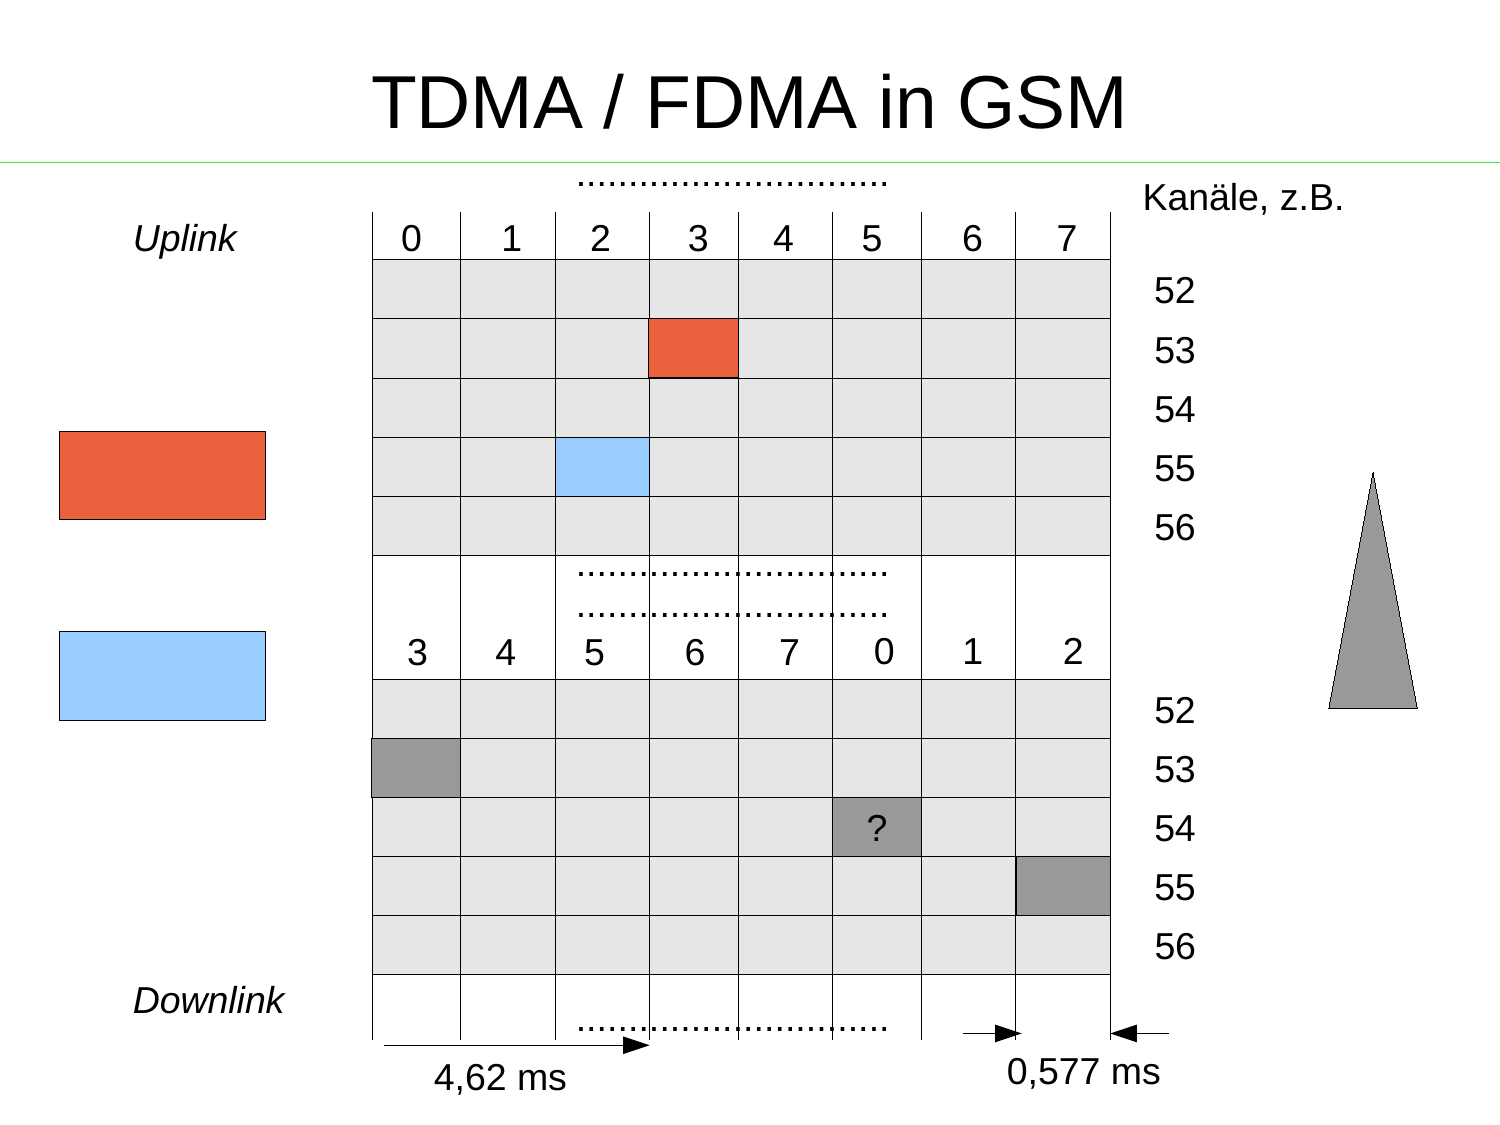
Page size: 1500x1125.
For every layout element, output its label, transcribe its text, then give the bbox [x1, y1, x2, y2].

text_box 1 [947, 619, 998, 680]
text_box 0 [386, 206, 437, 267]
text_box [833, 857, 921, 975]
text_box [1016, 259, 1110, 556]
text_box [922, 679, 1015, 975]
text_box 2 [1048, 619, 1099, 680]
text_box [739, 679, 832, 975]
text_box 55 [1139, 436, 1211, 495]
text_box 54 [1139, 796, 1211, 855]
text_box 5 [846, 206, 898, 267]
text_box [833, 679, 921, 797]
text_box 54 [1139, 377, 1211, 436]
text_box 3 [673, 206, 724, 267]
text_box Downlink [118, 968, 300, 1029]
text_box 3 [392, 620, 443, 681]
text_box [1328, 472, 1418, 709]
text_box 4 [480, 620, 532, 680]
text_box .............................. [561, 592, 649, 633]
text_box 6 [669, 620, 721, 681]
text_box Uplink [118, 206, 252, 267]
text_box Kanäle, z.B. [1127, 165, 1360, 226]
text_box [650, 679, 738, 975]
text_box [373, 259, 460, 556]
text_box 0,577 ms [992, 1039, 1176, 1100]
text_box 1 [486, 206, 538, 267]
text_box [922, 259, 1015, 556]
text_box 56 [1139, 495, 1211, 556]
text_box [59, 431, 266, 520]
text_box 4 [758, 206, 809, 267]
text_box .............................. [739, 592, 832, 633]
text_box [556, 679, 649, 975]
text_box [1016, 679, 1111, 975]
text_box [833, 259, 921, 556]
text_box 53 [1139, 318, 1211, 377]
text_box .............................. [561, 986, 906, 1047]
text_box 4,62 ms [419, 1045, 583, 1106]
title TDMA / FDMA in GSM [75, 49, 1426, 156]
text_box ? [832, 797, 922, 857]
text_box [59, 631, 266, 721]
text_box .............................. [833, 592, 906, 633]
text_box 55 [1139, 855, 1211, 914]
text_box 7 [764, 620, 815, 681]
text_box .............................. [561, 531, 906, 592]
text_box [371, 679, 555, 975]
text_box 53 [1139, 737, 1211, 796]
text_box .............................. [650, 592, 738, 633]
text_box 2 [575, 206, 626, 267]
text_box 6 [947, 206, 998, 267]
text_box 7 [1041, 206, 1093, 267]
text_box 52 [1139, 259, 1211, 318]
text_box 0 [858, 619, 910, 680]
text_box [461, 259, 832, 556]
text_box .............................. [561, 141, 906, 202]
text_box 52 [1139, 678, 1211, 737]
text_box 56 [1139, 914, 1211, 975]
text_box 5 [569, 620, 620, 681]
